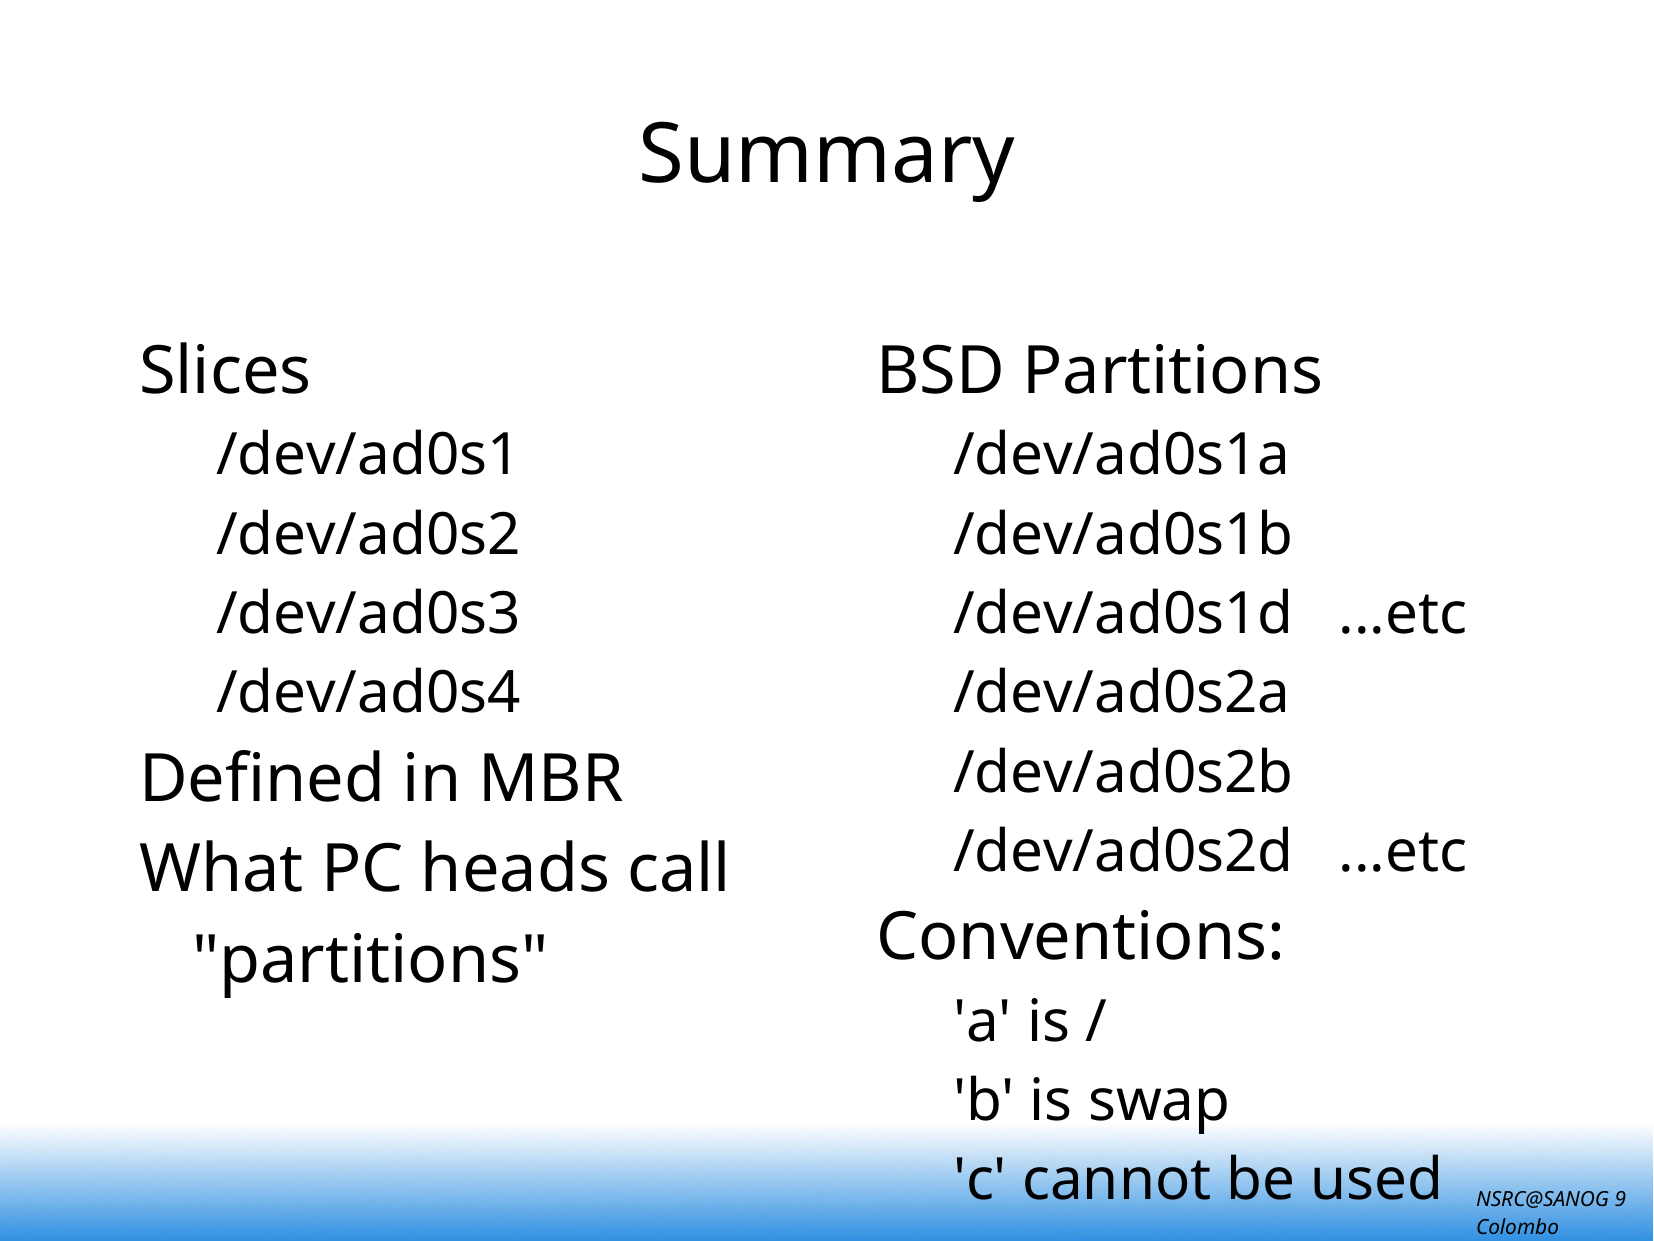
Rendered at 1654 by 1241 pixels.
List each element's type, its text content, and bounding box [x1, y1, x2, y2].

picture [0, 1122, 1653, 1241]
list Slices /dev/ad0s1 /dev/ad0s2 /dev/ad0s3 /dev/ad0s4 Defined in MBR What PC heads call "partitions" [121, 322, 824, 1133]
list BSD Partitions /dev/ad0s1a /dev/ad0s1b /dev/ad0s1d ...etc /dev/ad0s2a /dev/ad0s2b /dev/ad0s2d ...etc Conventions: 'a' is / 'b' is swap 'c' cannot be used [858, 322, 1561, 1133]
title Summary [121, 46, 1534, 254]
